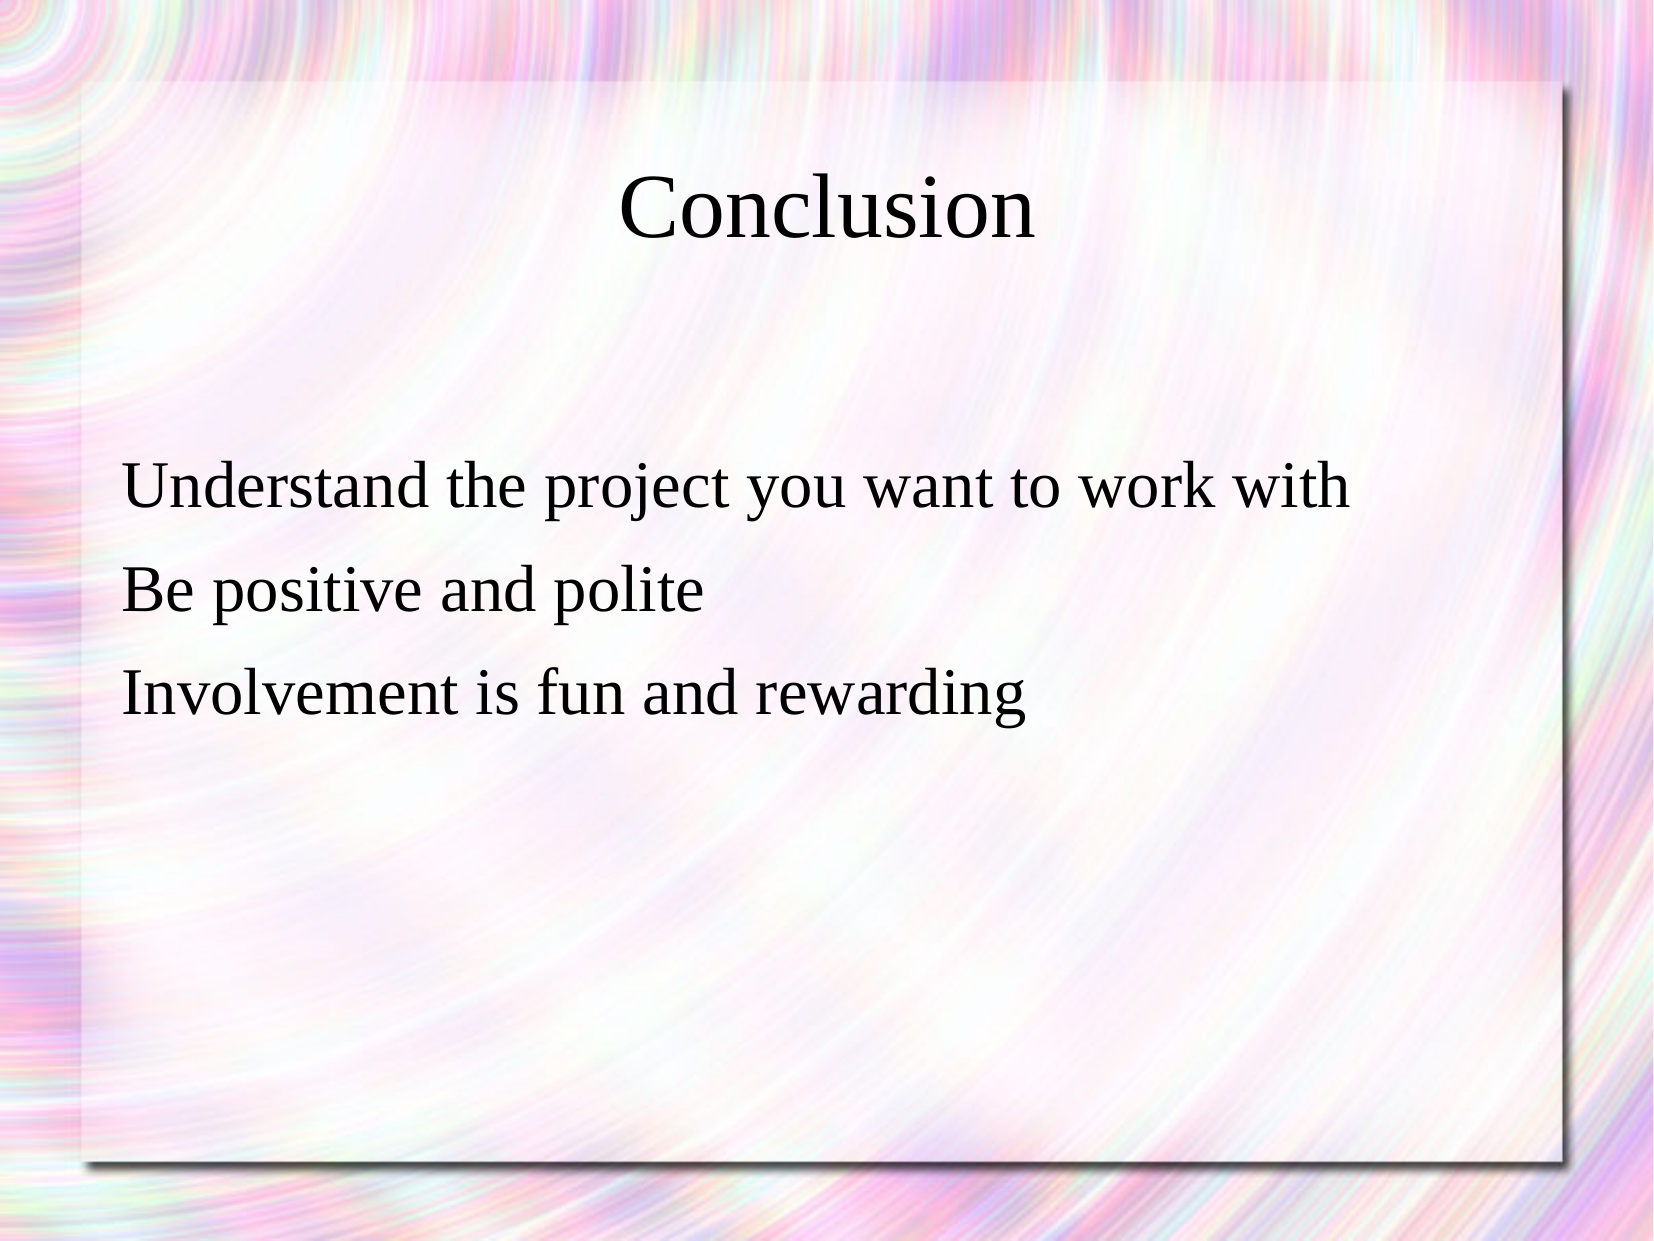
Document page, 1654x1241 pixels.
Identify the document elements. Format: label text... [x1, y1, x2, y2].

title Conclusion [121, 102, 1534, 311]
list Understand the project you want to work with Be positive and polite Involvement is fun and rewarding [121, 344, 1534, 1164]
picture [0, 0, 1654, 1241]
